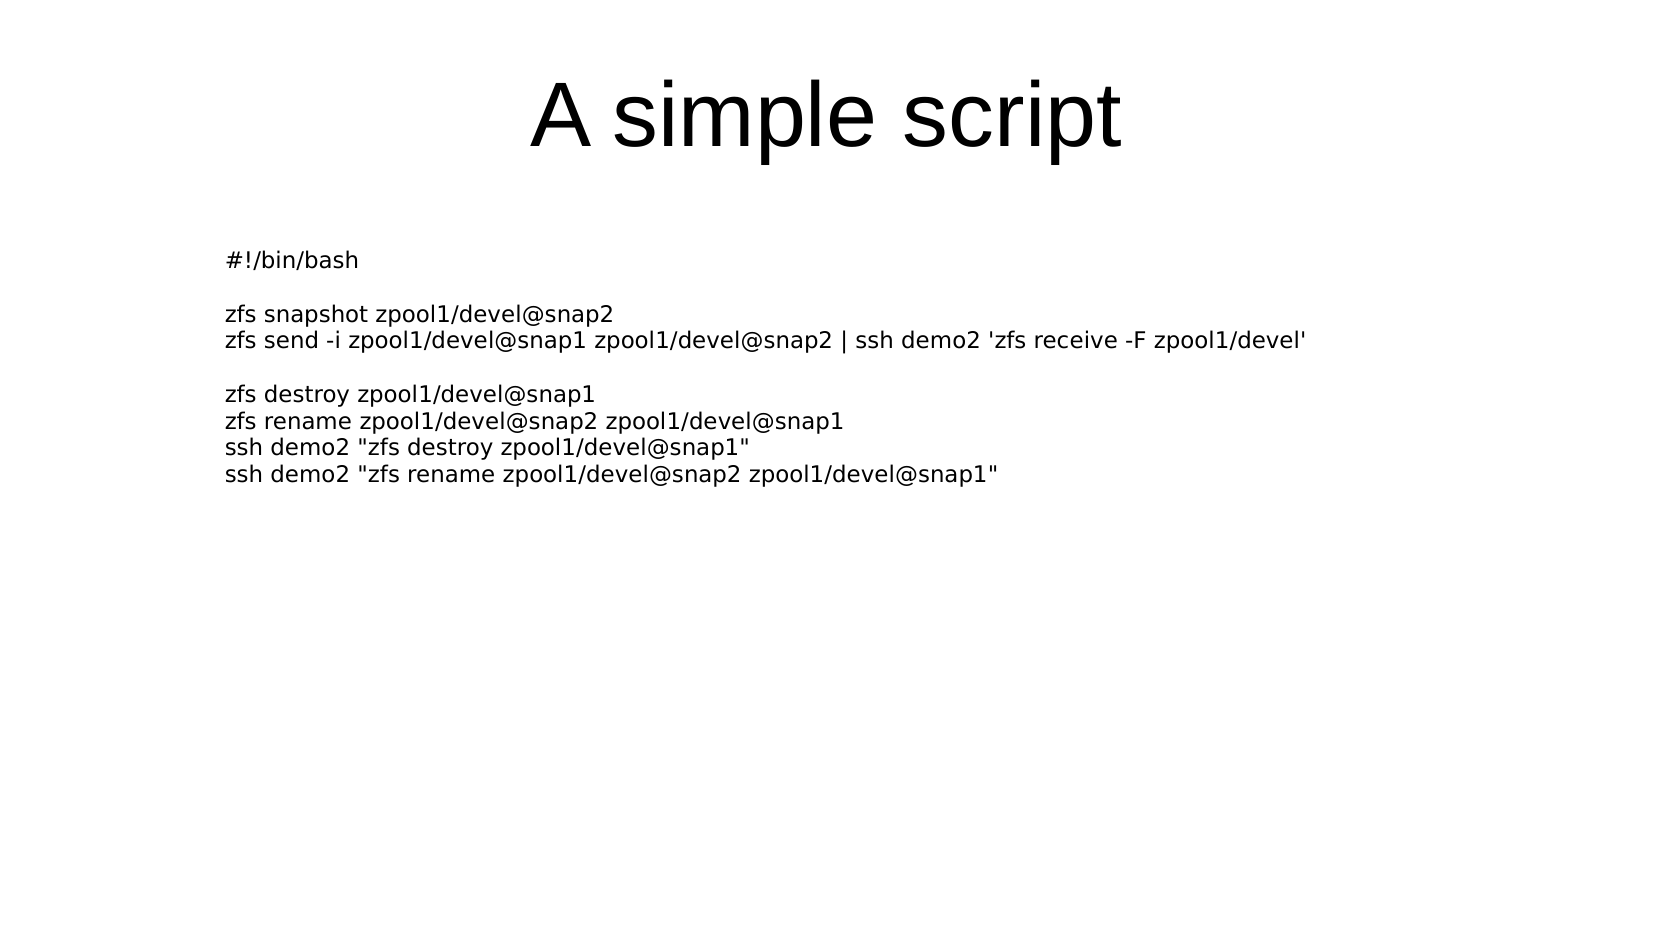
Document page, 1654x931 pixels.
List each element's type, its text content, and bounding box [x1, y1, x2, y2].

title A simple script [82, 37, 1571, 193]
text_box #!/bin/bash zfs snapshot zpool1/devel@snap2 zfs send -i zpool1/devel@snap1 zpool1/devel@snap2 | ssh demo2 'zfs receive -F zpool1/devel' zfs destroy zpool1/devel@snap1 zfs rename zpool1/devel@snap2 zpool1/devel@snap1 ssh demo2 "zfs destroy zpool1/devel@snap1" ssh demo2 "zfs rename zpool1/devel@snap2 zpool1/devel@snap1" [210, 240, 1411, 592]
